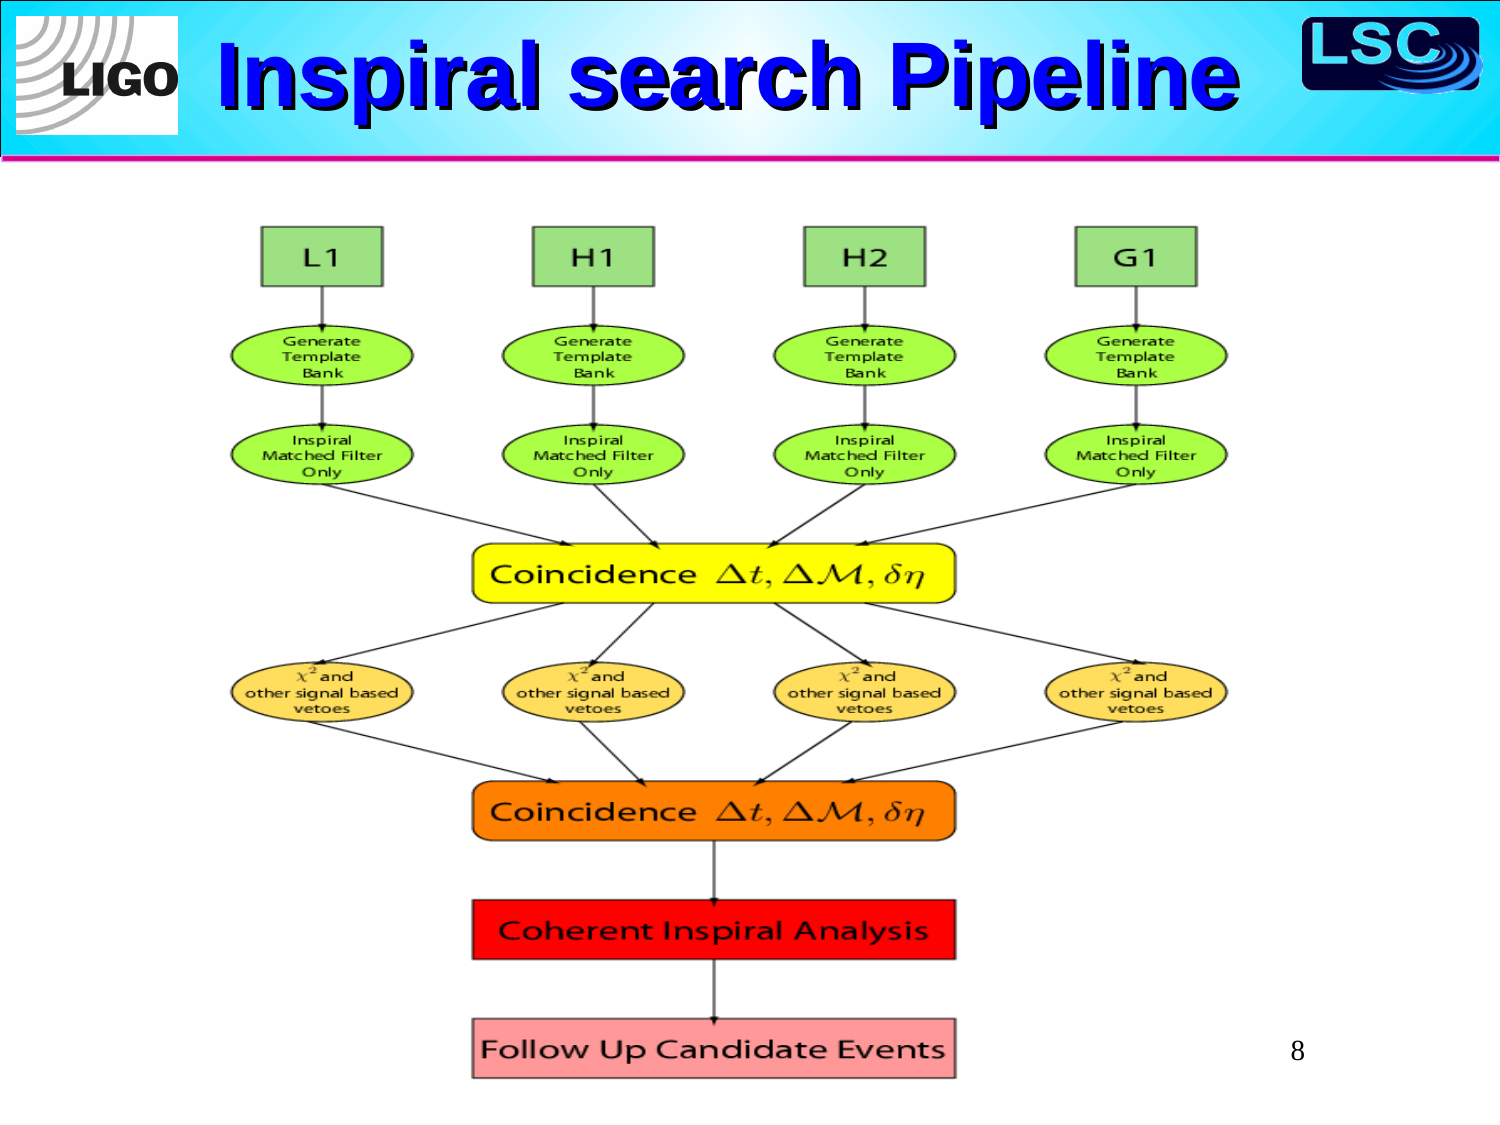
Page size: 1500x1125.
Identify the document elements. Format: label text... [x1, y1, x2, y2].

picture [217, 217, 1242, 1088]
title Inspiral search Pipeline [210, 12, 1246, 152]
picture [1302, 17, 1483, 94]
